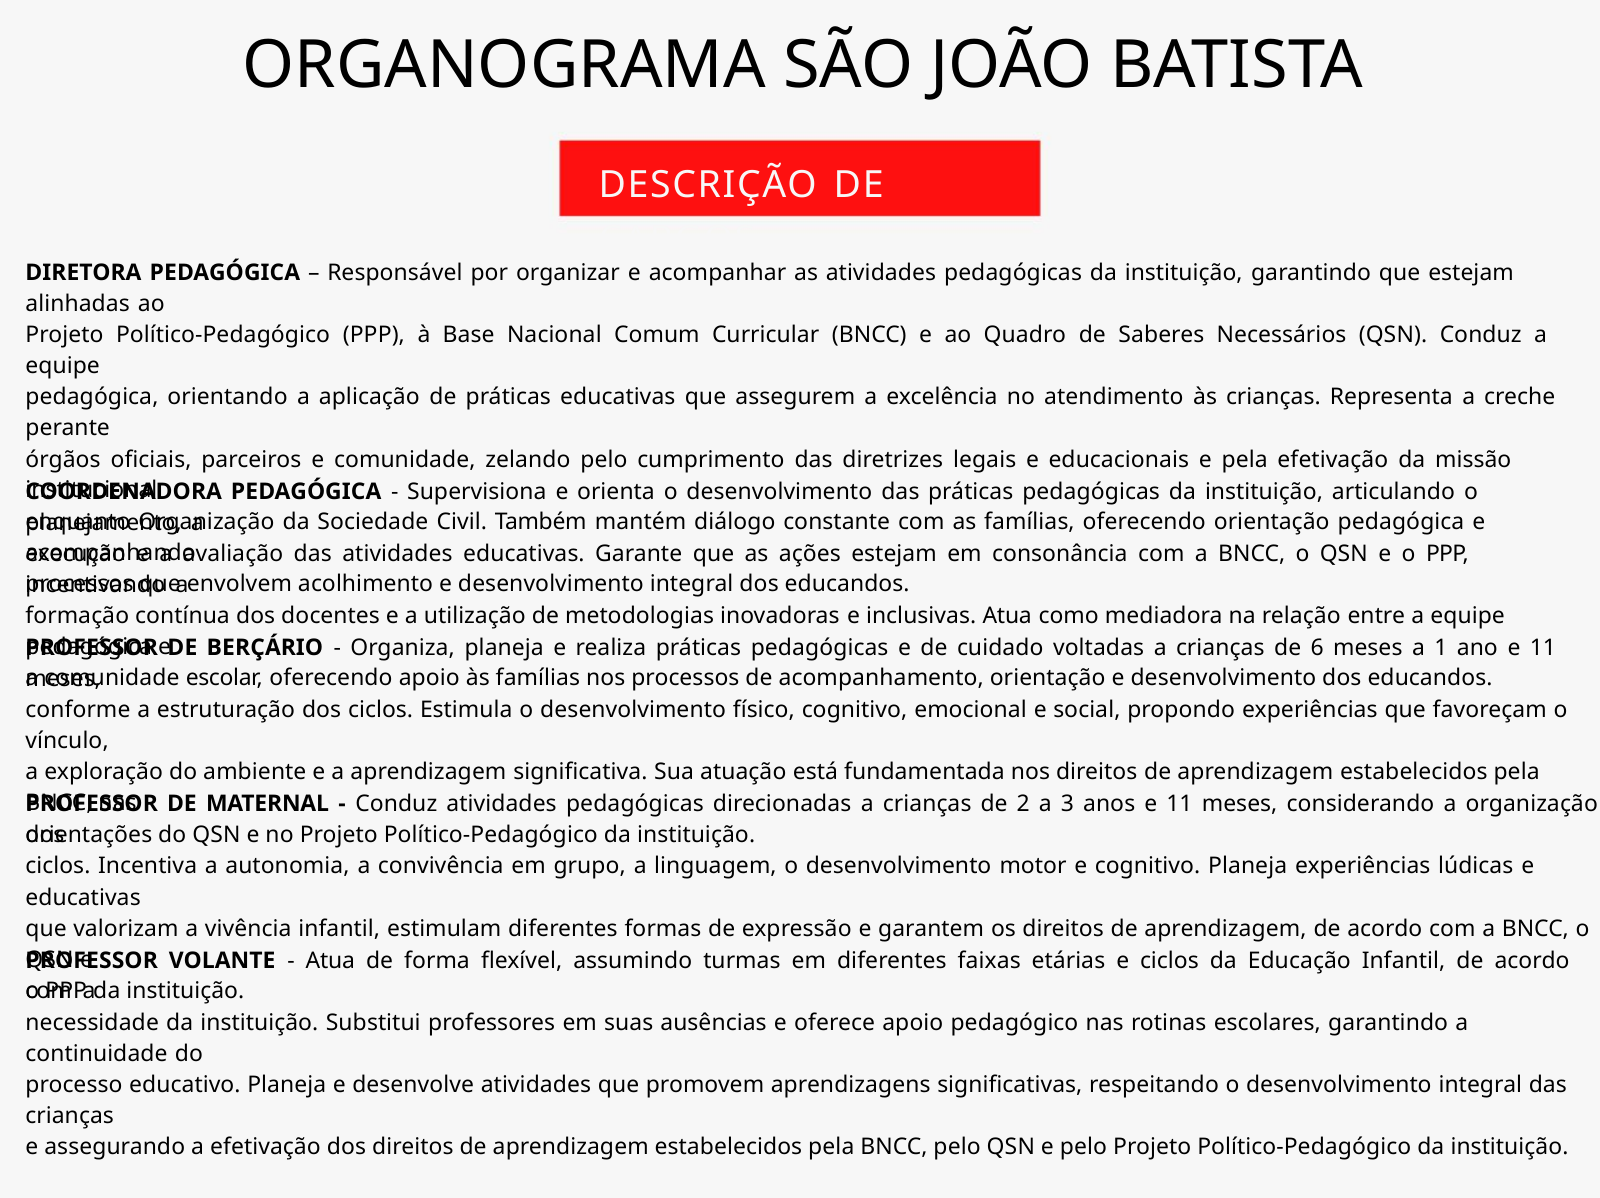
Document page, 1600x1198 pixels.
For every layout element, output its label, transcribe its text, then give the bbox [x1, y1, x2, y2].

text_box PROFESSOR VOLANTE - Atua de forma flexível, assumindo turmas em diferentes faixas etárias e ciclos da Educação Infantil, de acordo com a necessidade da instituição. Substitui professores em suas ausências e oferece apoio pedagógico nas rotinas escolares, garantindo a continuidade do processo educativo. Planeja e desenvolve atividades que promovem aprendizagens significativas, respeitando o desenvolvimento integral das crianças e assegurando a efetivação dos direitos de aprendizagem estabelecidos pela BNCC, pelo QSN e pelo Projeto Político-Pedagógico da instituição. [25, 941, 1600, 1160]
text_box ORGANOGRAMA SÃO JOÃO BATISTA [242, 16, 1383, 102]
text_box PROFESSOR DE BERÇÁRIO - Organiza, planeja e realiza práticas pedagógicas e de cuidado voltadas a crianças de 6 meses a 1 ano e 11 meses, conforme a estruturação dos ciclos. Estimula o desenvolvimento físico, cognitivo, emocional e social, propondo experiências que favoreçam o vínculo, a exploração do ambiente e a aprendizagem significativa. Sua atuação está fundamentada nos direitos de aprendizagem estabelecidos pela BNCC, nas orientações do QSN e no Projeto Político-Pedagógico da instituição. [25, 629, 1600, 785]
text_box DESCRIÇÃO DE CARGOS [598, 150, 1027, 254]
text_box DIRETORA PEDAGÓGICA – Responsável por organizar e acompanhar as atividades pedagógicas da instituição, garantindo que estejam alinhadas ao Projeto Político-Pedagógico (PPP), à Base Nacional Comum Curricular (BNCC) e ao Quadro de Saberes Necessários (QSN). Conduz a equipe pedagógica, orientando a aplicação de práticas educativas que assegurem a excelência no atendimento às crianças. Representa a creche perante órgãos oficiais, parceiros e comunidade, zelando pelo cumprimento das diretrizes legais e educacionais e pela efetivação da missão institucional enquanto Organização da Sociedade Civil. Também mantém diálogo constante com as famílias, oferecendo orientação pedagógica e acompanhando processos que envolvem acolhimento e desenvolvimento integral dos educandos. [25, 254, 1600, 472]
text_box PROFESSOR DE MATERNAL - Conduz atividades pedagógicas direcionadas a crianças de 2 a 3 anos e 11 meses, considerando a organização dos ciclos. Incentiva a autonomia, a convivência em grupo, a linguagem, o desenvolvimento motor e cognitivo. Planeja experiências lúdicas e educativas que valorizam a vivência infantil, estimulam diferentes formas de expressão e garantem os direitos de aprendizagem, de acordo com a BNCC, o QSN e o PPP da instituição. [25, 785, 1600, 941]
text_box COORDENADORA PEDAGÓGICA - Supervisiona e orienta o desenvolvimento das práticas pedagógicas da instituição, articulando o planejamento, a execução e a avaliação das atividades educativas. Garante que as ações estejam em consonância com a BNCC, o QSN e o PPP, incentivando a formação contínua dos docentes e a utilização de metodologias inovadoras e inclusivas. Atua como mediadora na relação entre a equipe pedagógica e a comunidade escolar, oferecendo apoio às famílias nos processos de acompanhamento, orientação e desenvolvimento dos educandos. [25, 472, 1600, 629]
text_box [0, 0, 1600, 1198]
